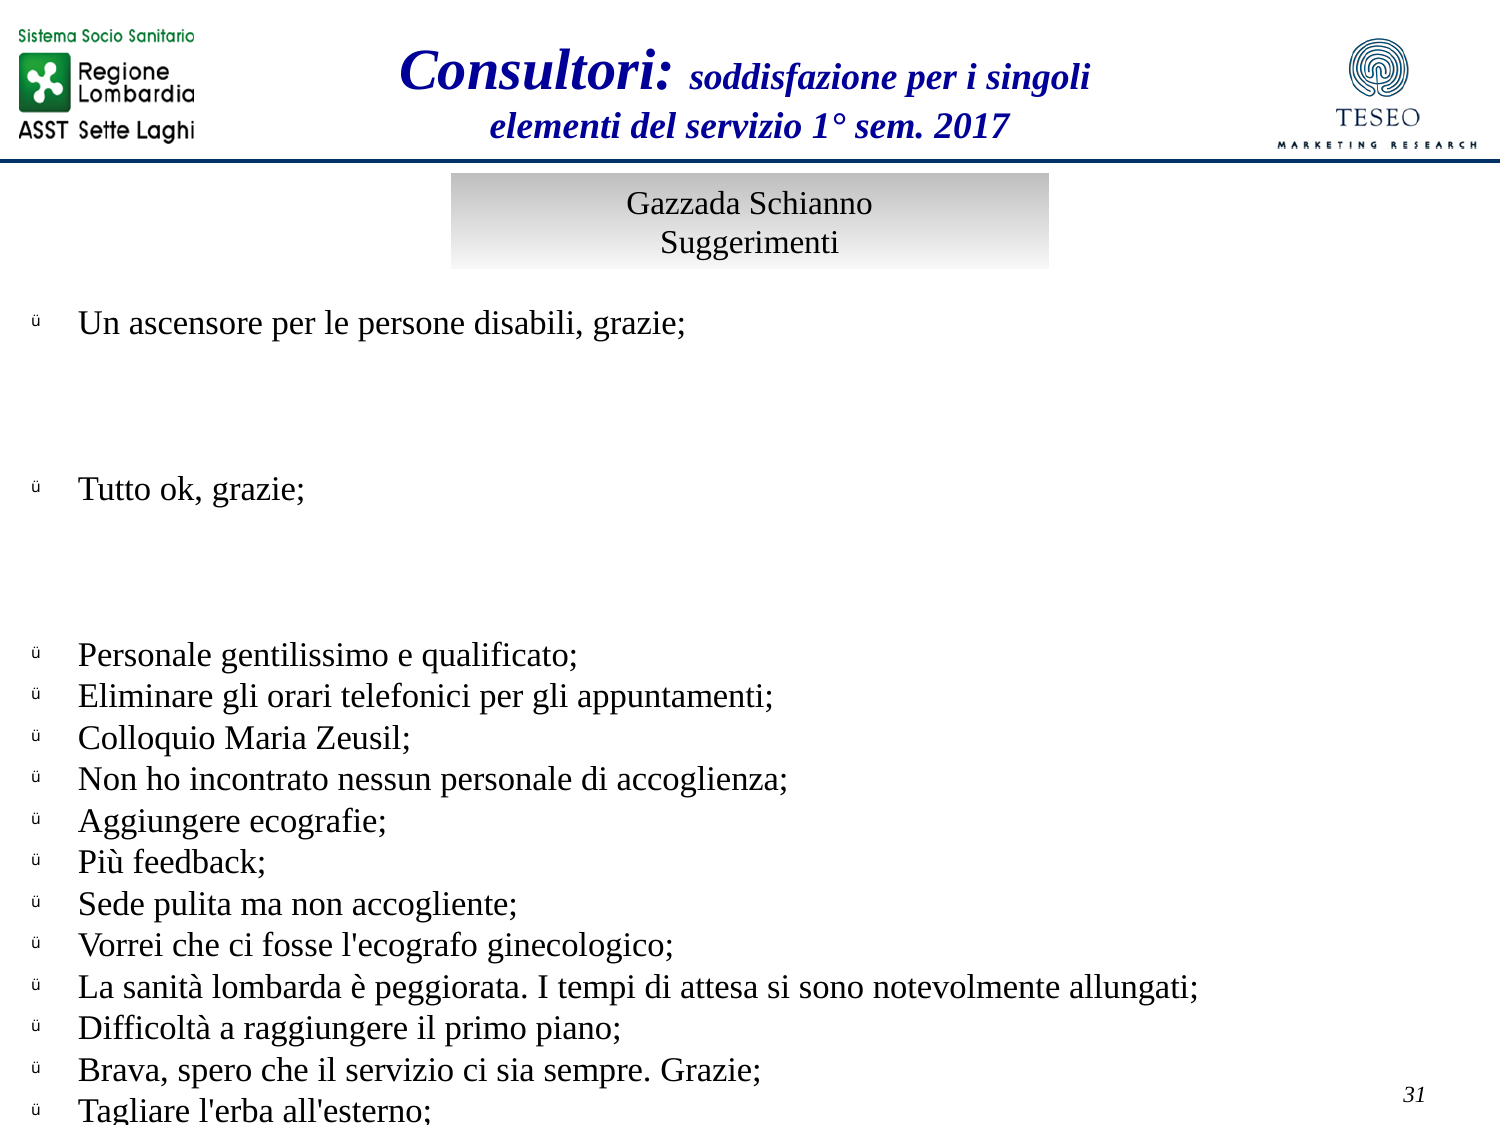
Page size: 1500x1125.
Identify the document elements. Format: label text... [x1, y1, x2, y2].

picture [1294, 30, 1481, 149]
text_box Gazzada Schianno Suggerimenti [451, 173, 1049, 269]
text_box Un ascensore per le persone disabili, grazie; Tutto ok, grazie; Personale gentilissimo e qualificato; Eliminare gli orari telefonici per gli appuntamenti; Colloquio Maria Zeusil; Non ho incontrato nessun personale di accoglienza; Aggiungere ecografie; Più feedback; Sede pulita ma non accogliente; Vorrei che ci fosse l'ecografo ginecologico; La sanità lombarda è peggiorata. I tempi di attesa si sono notevolmente allungati; Difficoltà a raggiungere il primo piano; Brava, spero che il servizio ci sia sempre. Grazie; Tagliare l'erba all'esterno; Ricevere telefonate per appuntamenti in orari più "flessibili. [16, 292, 1475, 1125]
picture [19, 26, 194, 148]
text_box Consultori: soddisfazione per i singoli elementi del servizio 1° sem. 2017 [206, 25, 1294, 151]
